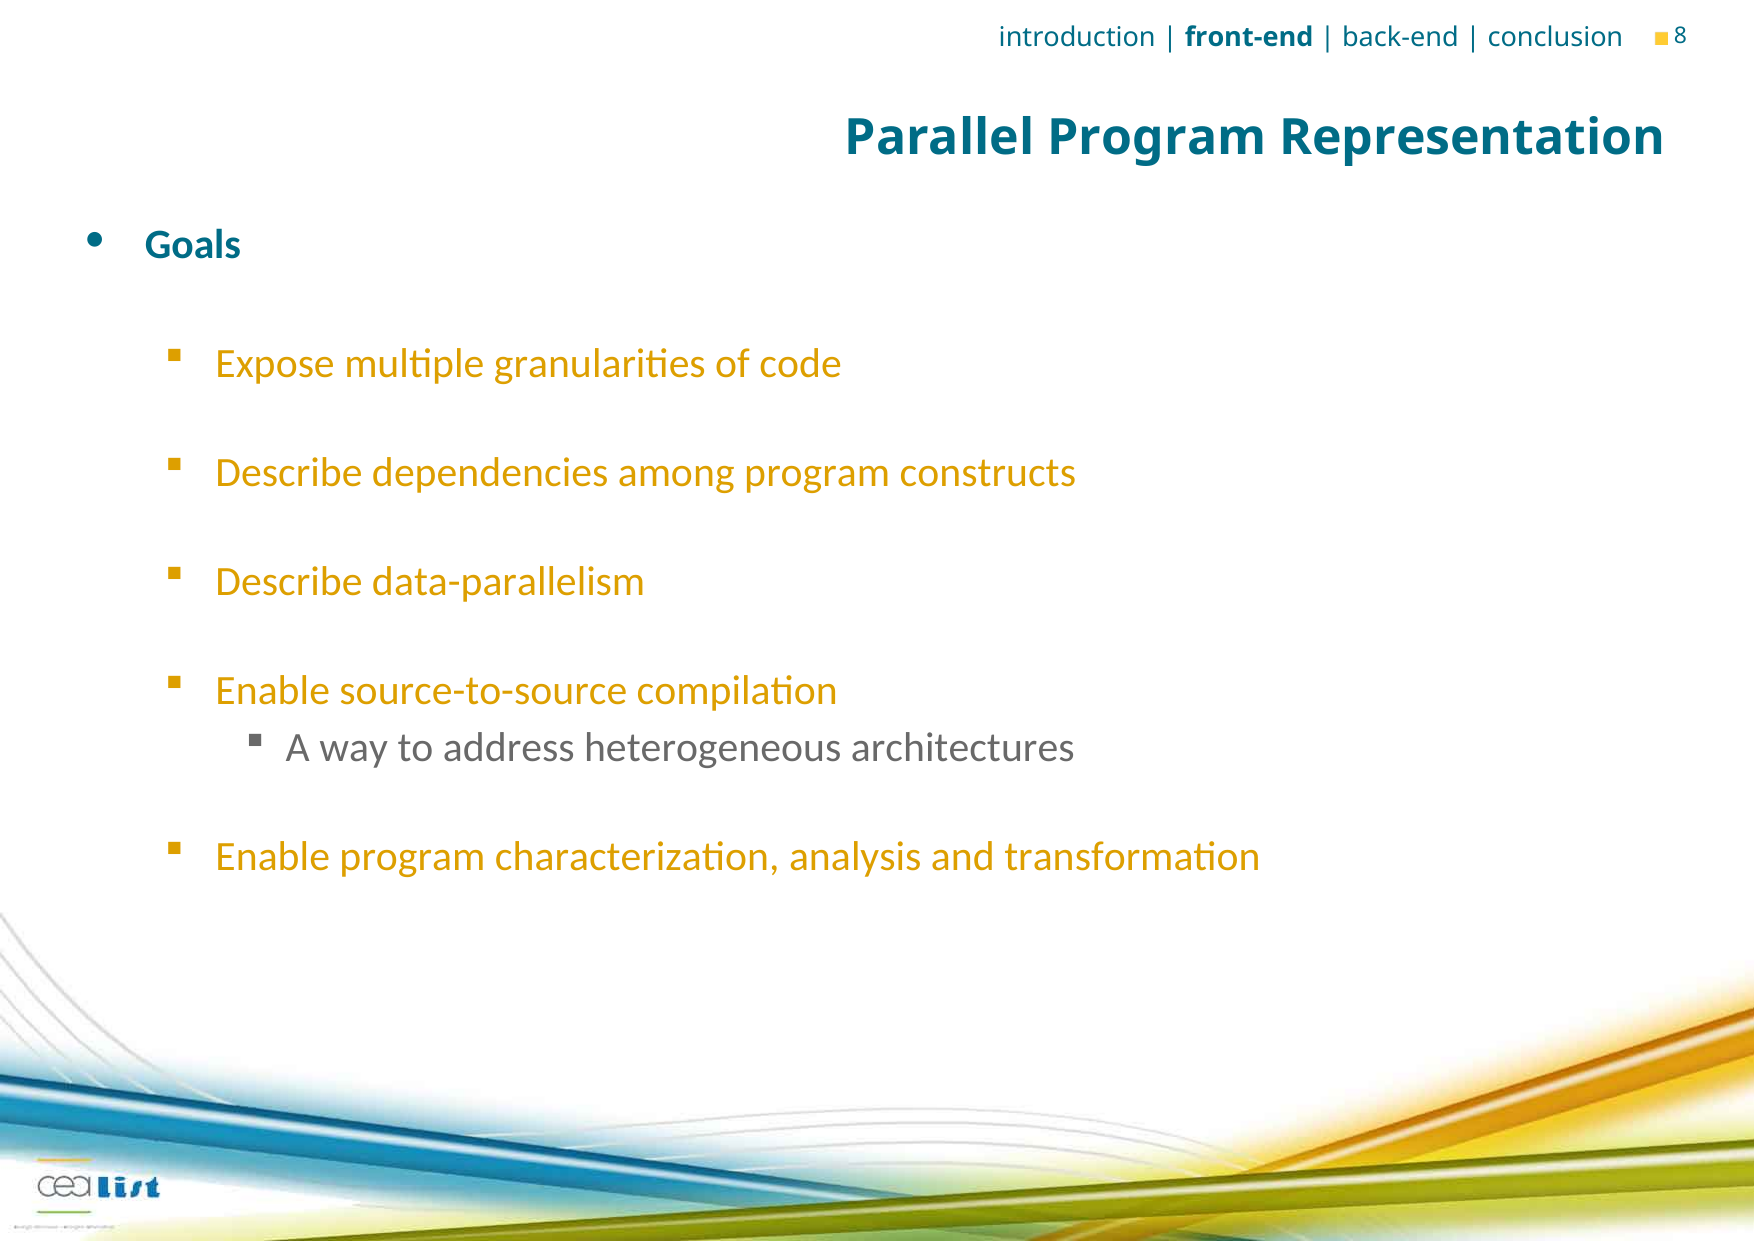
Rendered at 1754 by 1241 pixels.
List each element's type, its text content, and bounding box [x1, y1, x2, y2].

title Parallel Program Representation [72, 86, 1682, 183]
picture [0, 0, 1754, 1241]
list Goals Expose multiple granularities of code Describe dependencies among program constructs Describe data-parallelism Enable source-to-source compilation A way to address heterogeneous architectures Enable program characterization, analysis and transformation [68, 208, 1679, 1021]
text_box <number> [1640, 12, 1704, 60]
title introduction | front-end | back-end | conclusion [404, 11, 1640, 61]
